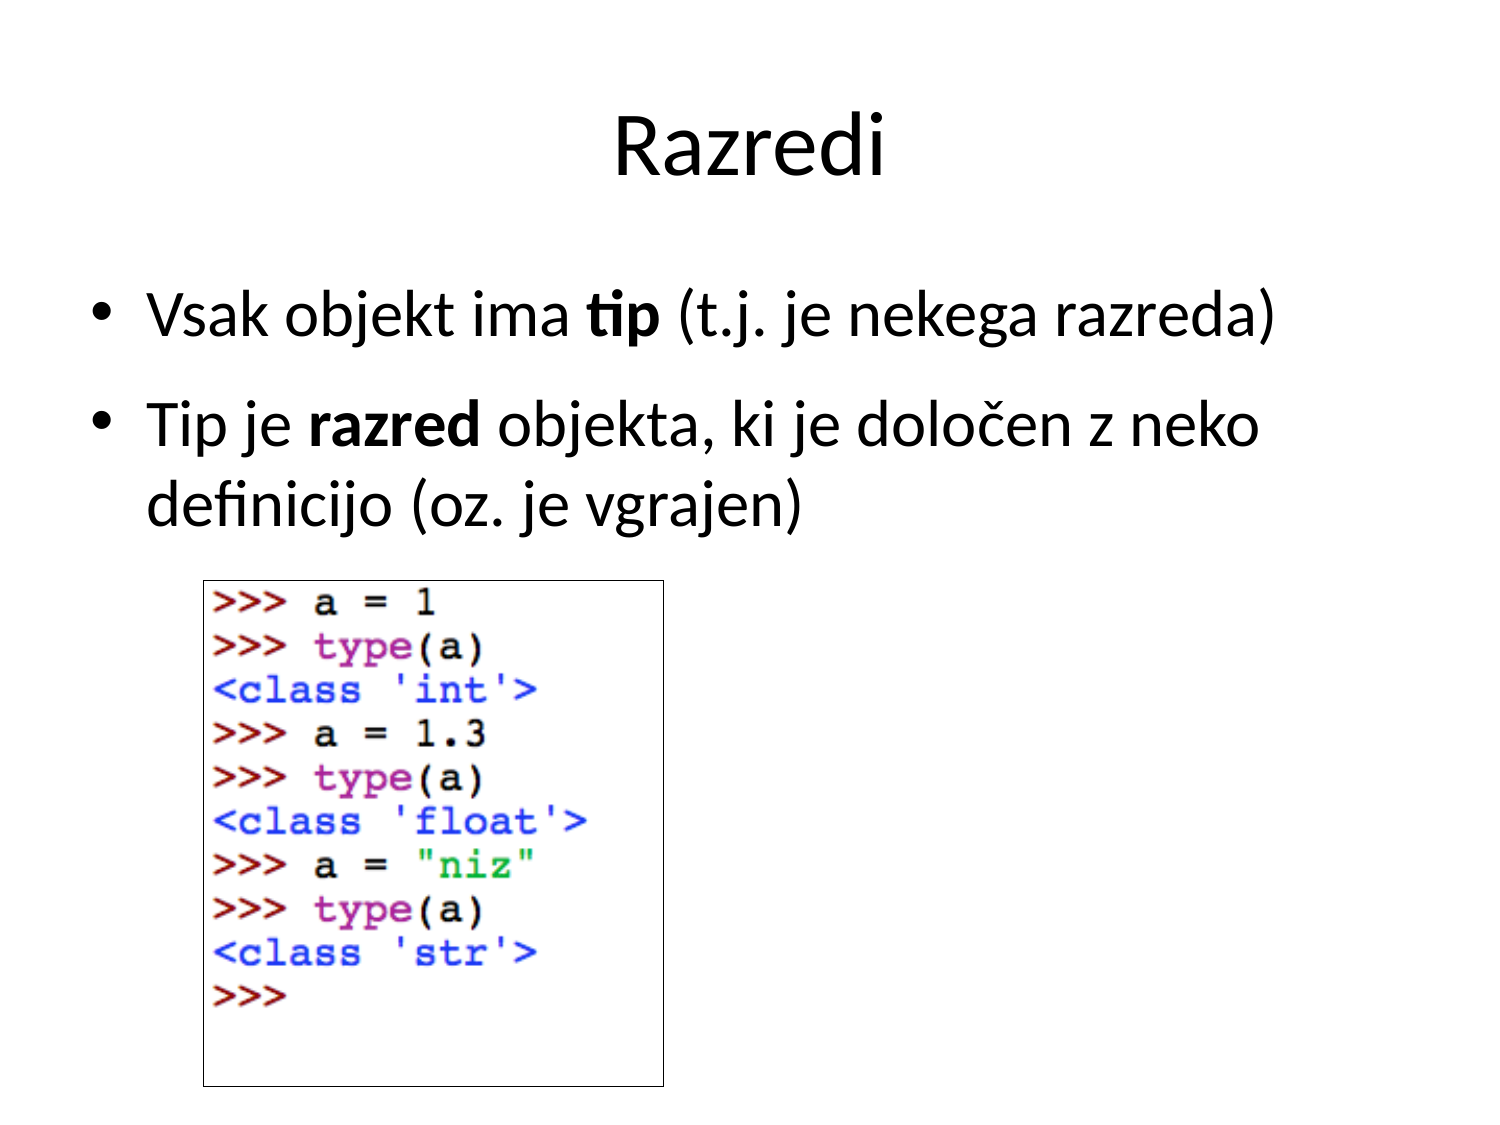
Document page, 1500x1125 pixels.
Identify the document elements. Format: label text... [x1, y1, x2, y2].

list Vsak objekt ima tip (t.j. je nekega razreda) Tip je razred objekta, ki je določen z neko definicijo (oz. je vgrajen) [75, 262, 1425, 1005]
picture [203, 580, 664, 1087]
title Razredi [75, 45, 1425, 233]
